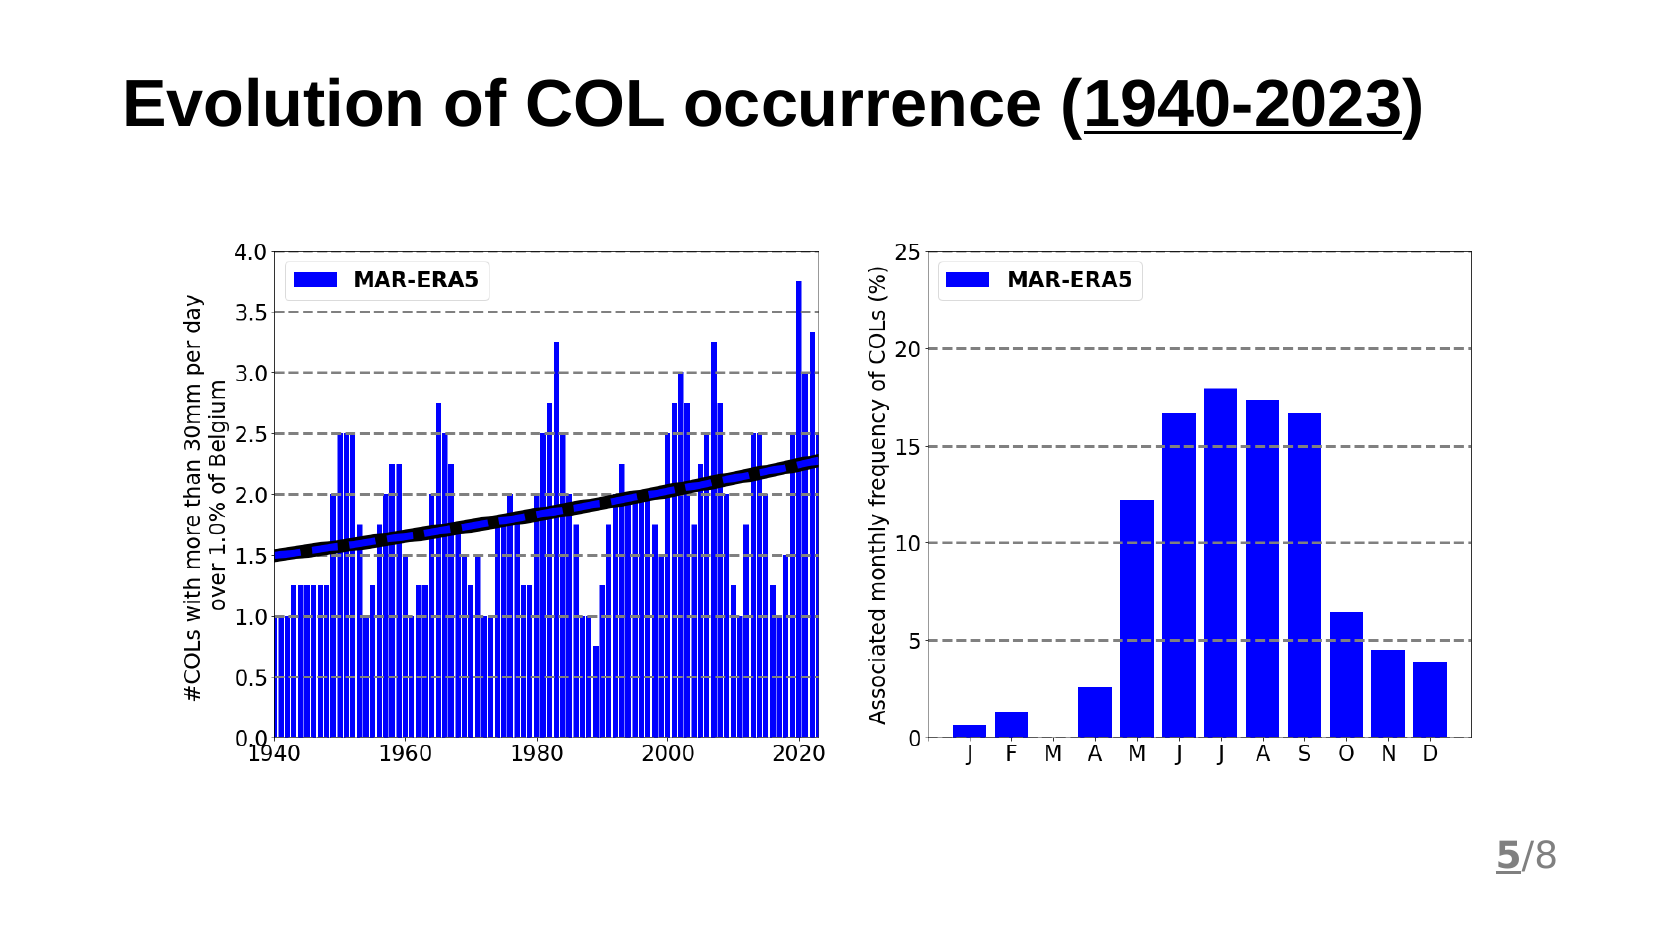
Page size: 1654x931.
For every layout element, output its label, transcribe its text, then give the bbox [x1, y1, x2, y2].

text_box 5/8 [1480, 826, 1595, 897]
picture [177, 236, 1477, 771]
text_box Evolution of COL occurrence (1940-2023) [107, 59, 1477, 224]
